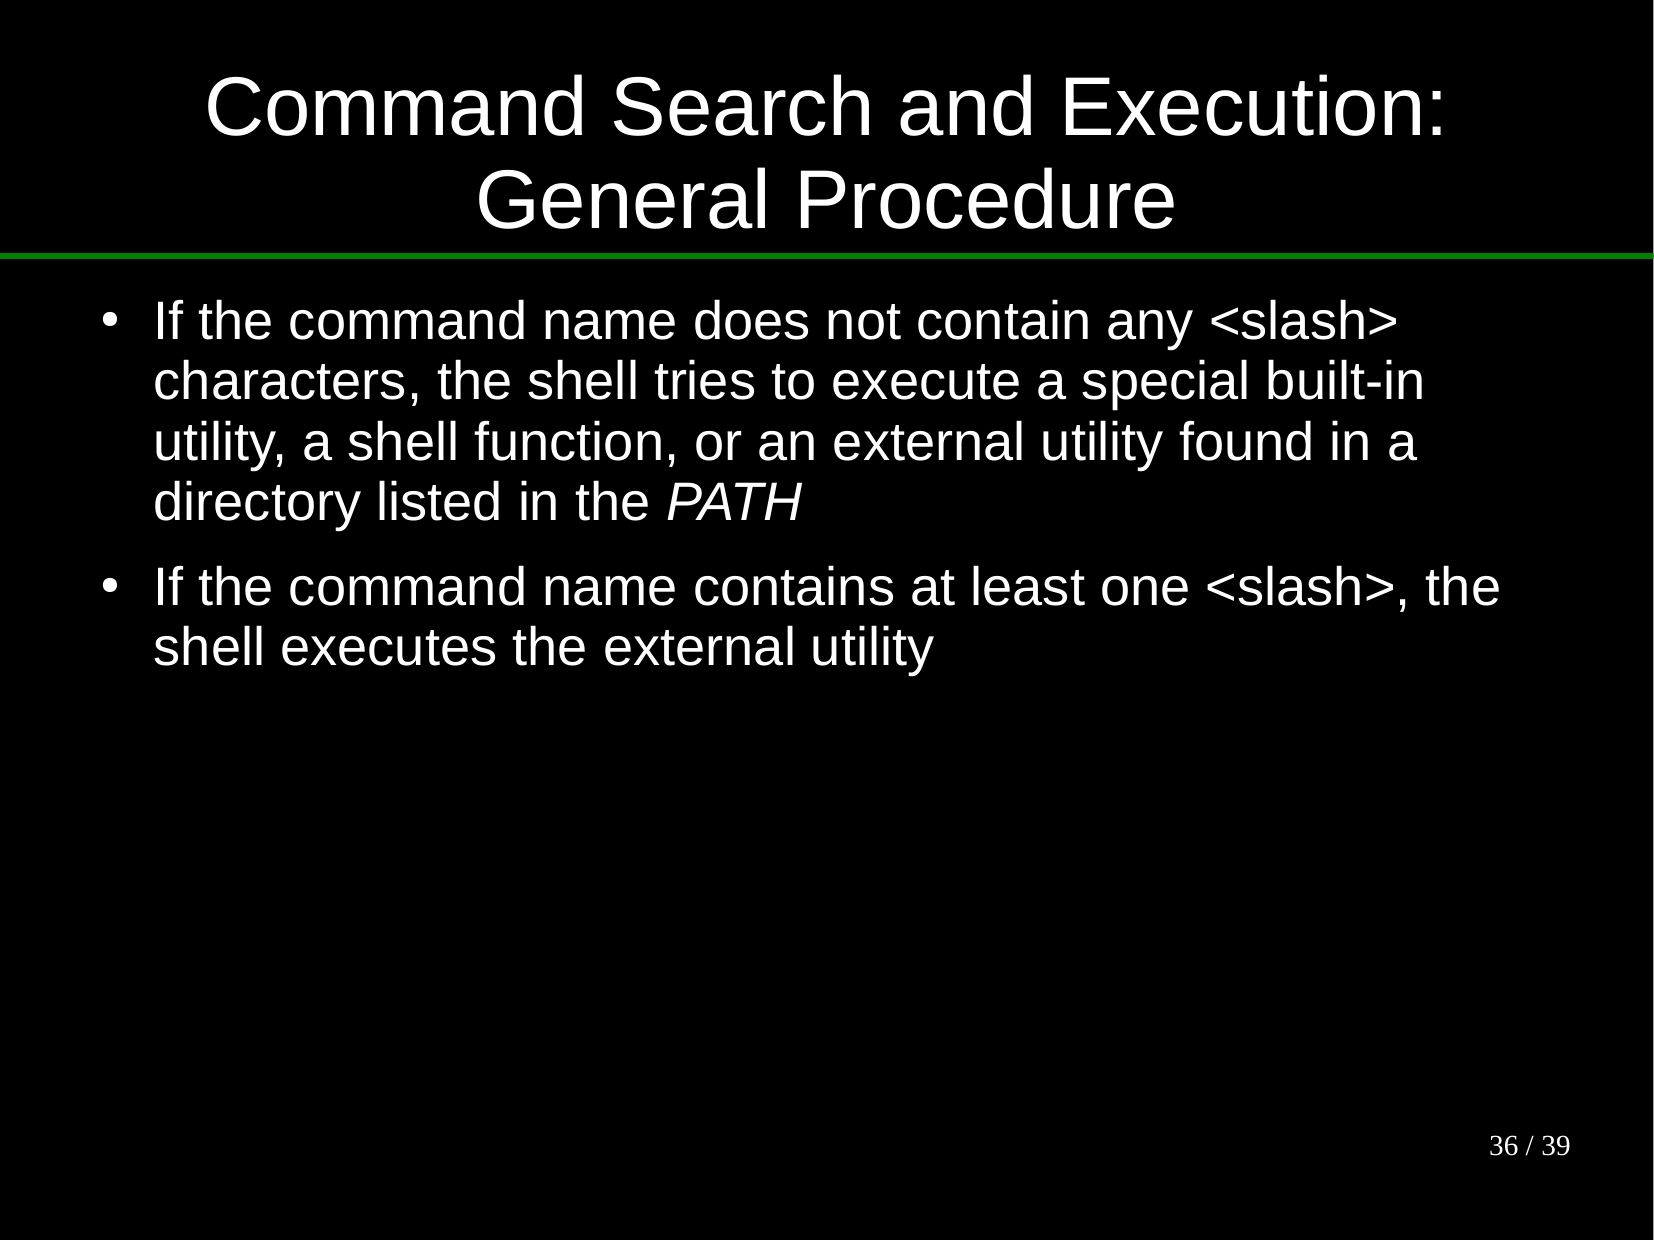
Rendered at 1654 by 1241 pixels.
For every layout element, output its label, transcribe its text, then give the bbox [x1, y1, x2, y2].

list If the command name does not contain any <slash> characters, the shell tries to execute a special built-in utility, a shell function, or an external utility found in a directory listed in the PATH If the command name contains at least one <slash>, the shell executes the external utility [82, 290, 1538, 1010]
title Command Search and Execution: General Procedure [82, 49, 1571, 257]
